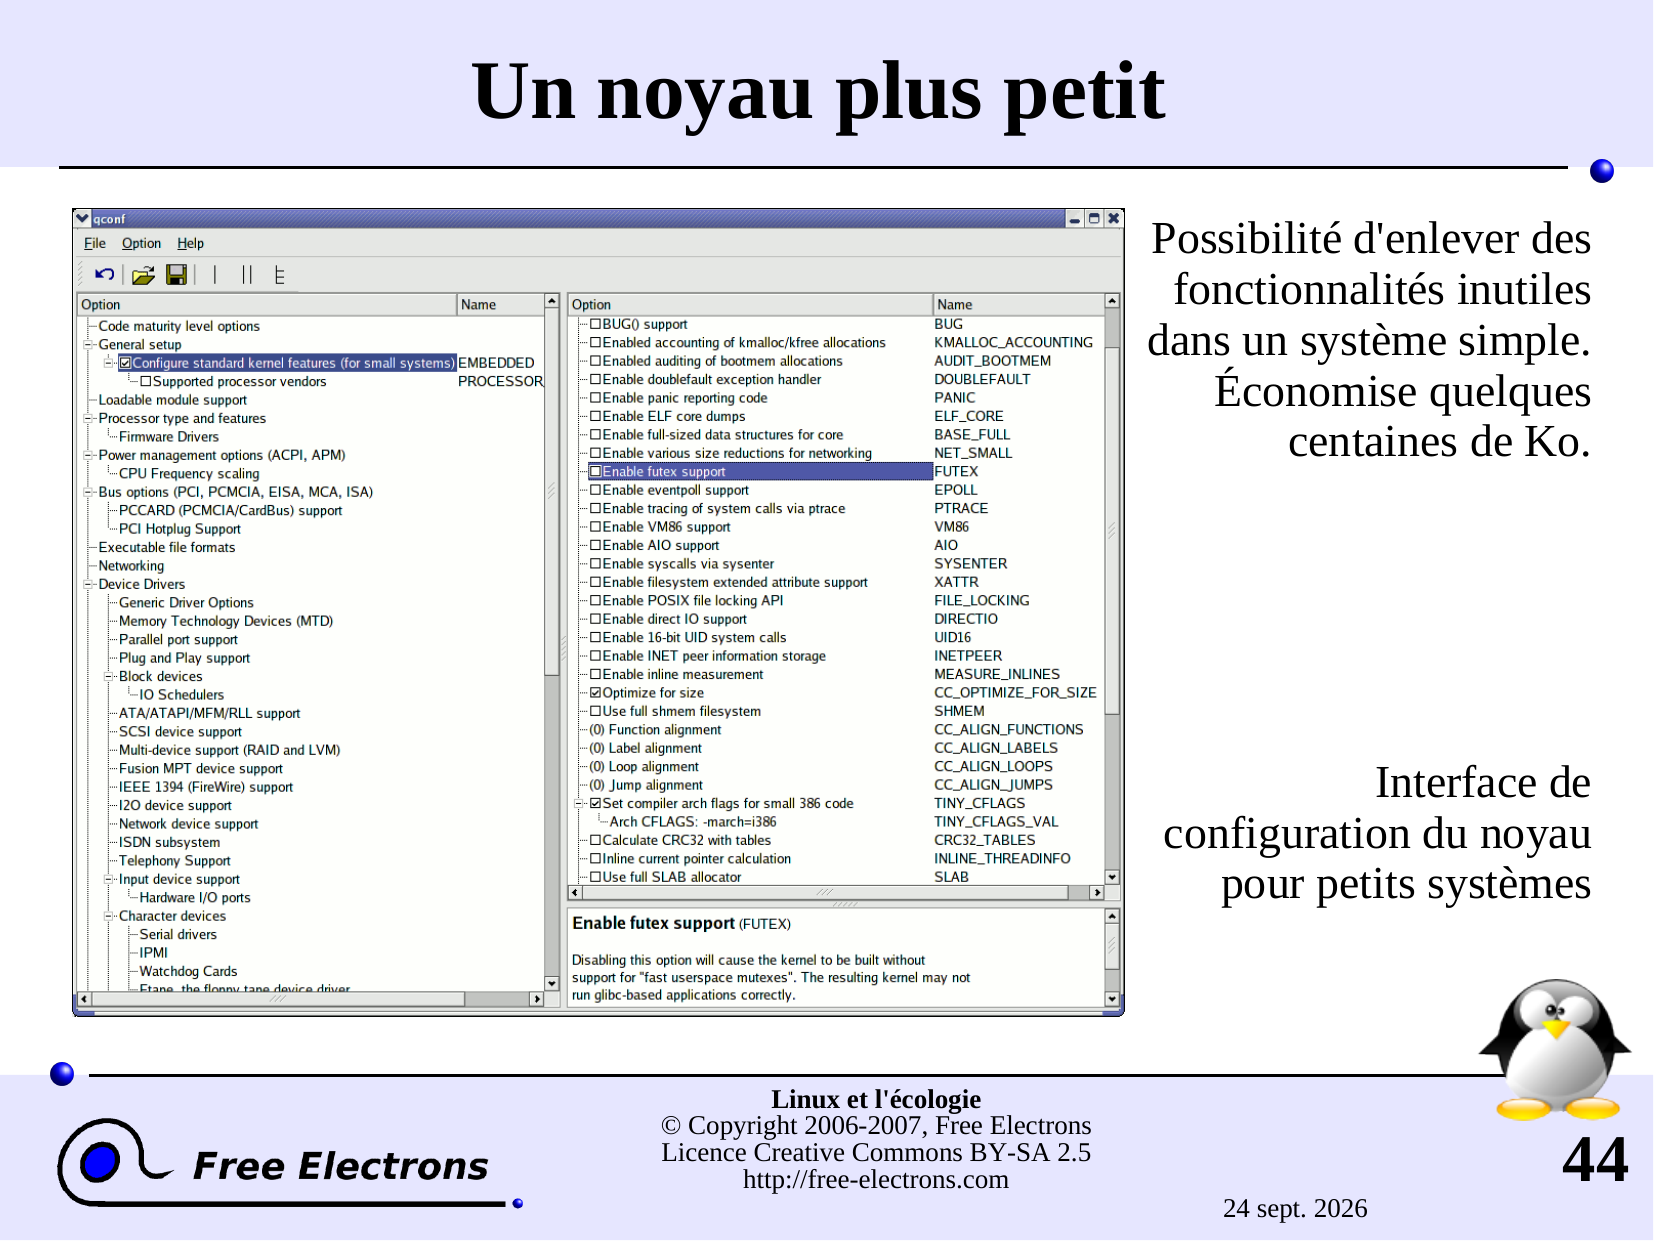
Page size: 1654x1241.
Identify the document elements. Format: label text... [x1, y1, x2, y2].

text_box Possibilité d'enlever des fonctionnalités inutiles dans un système simple. Économise quelques centaines de Ko. [1147, 213, 1611, 491]
picture [1476, 979, 1634, 1121]
picture [72, 208, 1125, 1017]
title Un noyau plus petit [33, 29, 1604, 153]
picture [50, 1107, 527, 1216]
text_box Interface de configuration du noyau pour petits systèmes [1163, 756, 1613, 939]
